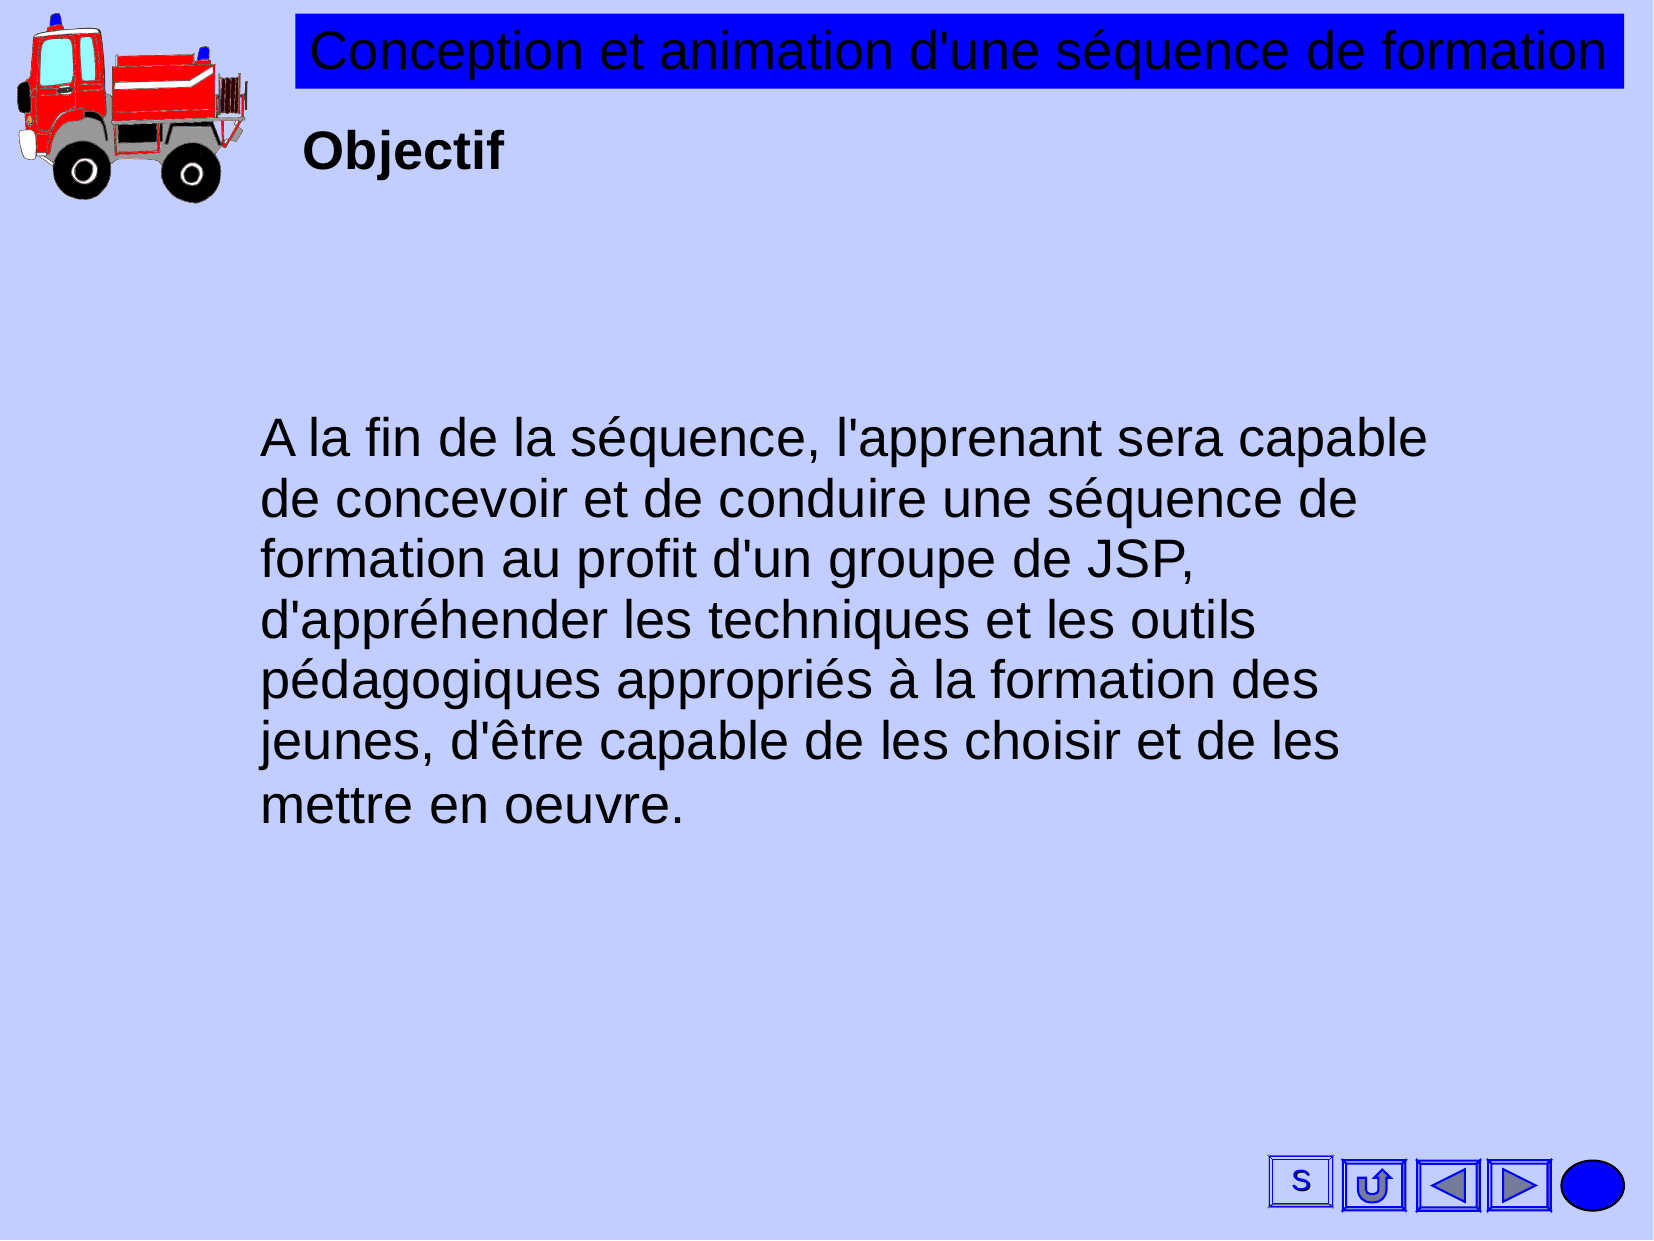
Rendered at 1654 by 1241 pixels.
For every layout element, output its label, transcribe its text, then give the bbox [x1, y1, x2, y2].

picture [8, 8, 257, 216]
list A la fin de la séquence, l'apprenant sera capable de concevoir et de conduire une séquence de formation au profit d'un groupe de JSP, d'appréhender les techniques et les outils pédagogiques appropriés à la formation des jeunes, d'être capable de les choisir et de les mettre en oeuvre. [189, 399, 1465, 919]
text_box [1561, 1160, 1625, 1211]
text_box Conception et animation d'une séquence de formation [295, 13, 1625, 89]
text_box Objectif [287, 112, 520, 189]
